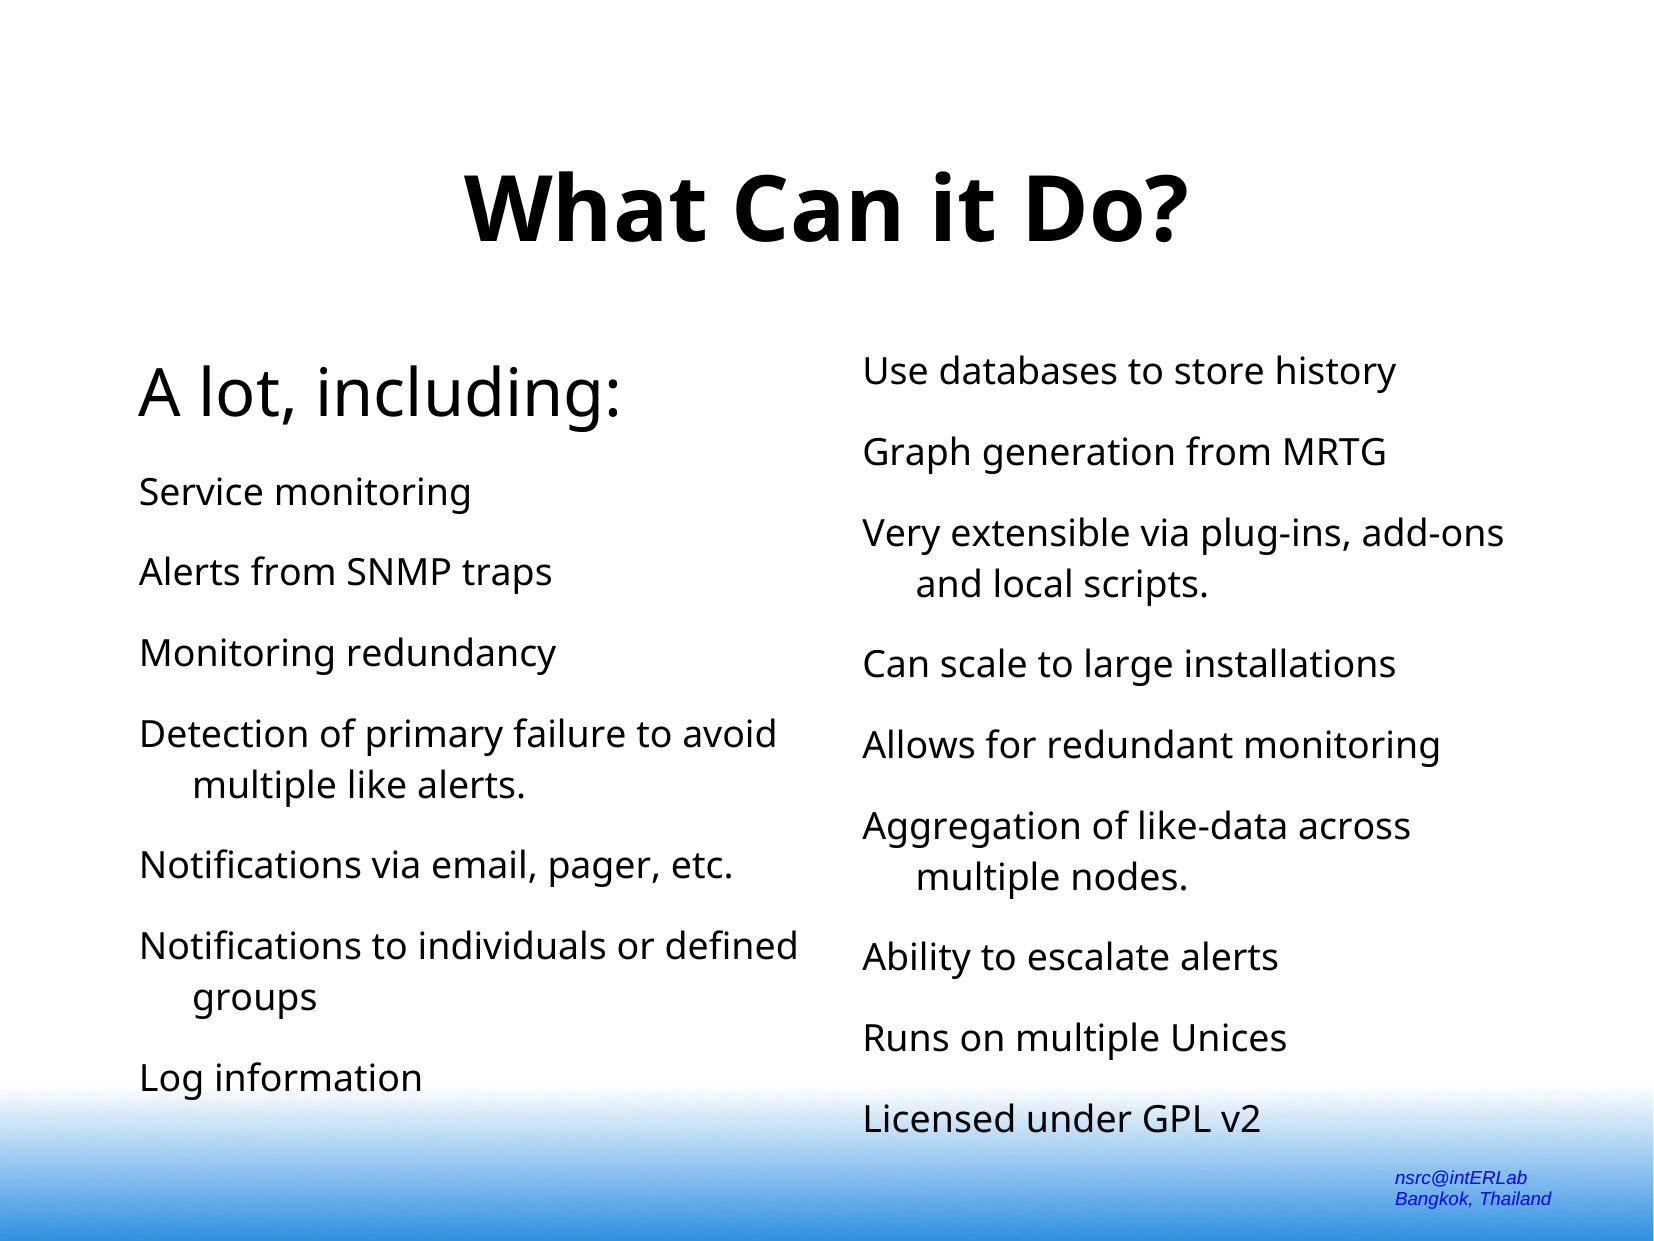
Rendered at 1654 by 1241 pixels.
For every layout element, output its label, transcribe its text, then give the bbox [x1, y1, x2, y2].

list Use databases to store history Graph generation from MRTG Very extensible via plug-ins, add-ons and local scripts. Can scale to large installations Allows for redundant monitoring Aggregation of like-data across multiple nodes. Ability to escalate alerts Runs on multiple Unices Licensed under GPL v2 [844, 344, 1534, 1127]
list A lot, including: Service monitoring Alerts from SNMP traps Monitoring redundancy Detection of primary failure to avoid multiple like alerts. Notifications via email, pager, etc. Notifications to individuals or defined groups Log information [121, 344, 811, 1127]
picture [0, 1083, 1654, 1241]
title What Can it Do? [121, 102, 1534, 310]
